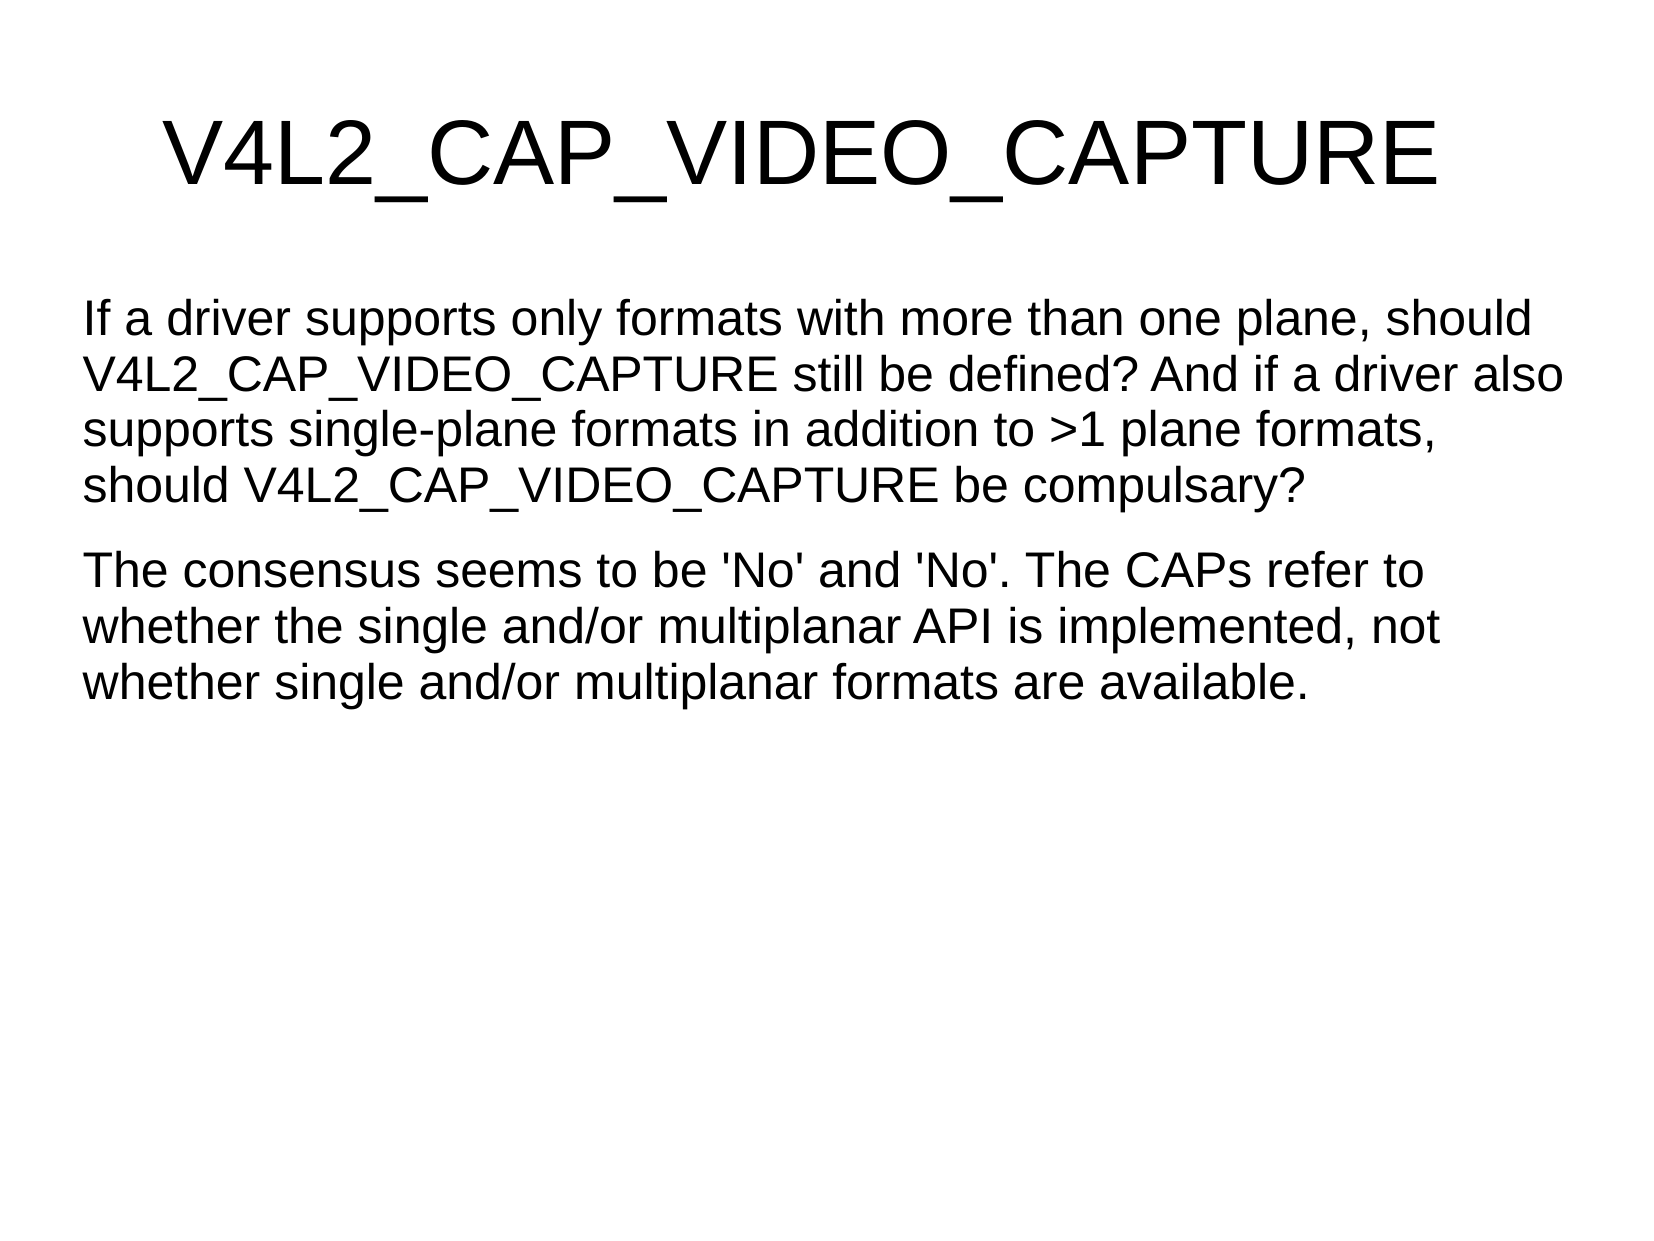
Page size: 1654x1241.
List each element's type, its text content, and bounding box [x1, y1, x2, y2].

list If a driver supports only formats with more than one plane, should V4L2_CAP_VIDEO_CAPTURE still be defined? And if a driver also supports single-plane formats in addition to >1 plane formats, should V4L2_CAP_VIDEO_CAPTURE be compulsary? The consensus seems to be 'No' and 'No'. The CAPs refer to whether the single and/or multiplanar API is implemented, not whether single and/or multiplanar formats are available. [82, 290, 1571, 1094]
title V4L2_CAP_VIDEO_CAPTURE [82, 56, 1571, 250]
